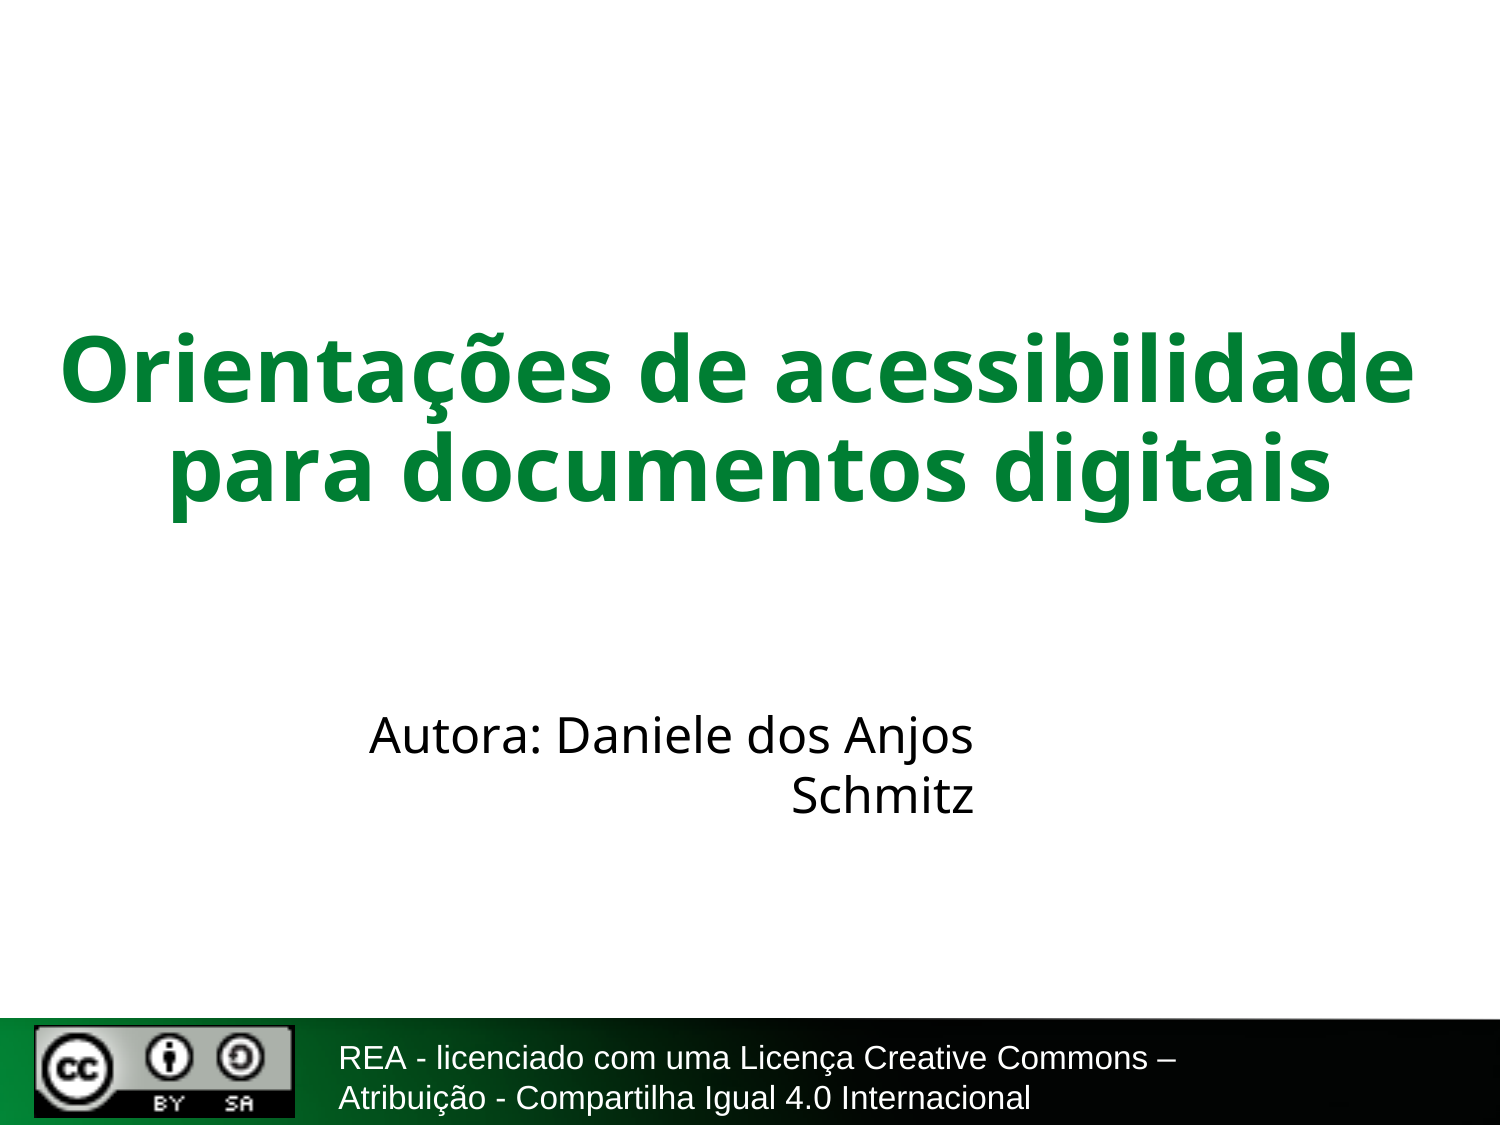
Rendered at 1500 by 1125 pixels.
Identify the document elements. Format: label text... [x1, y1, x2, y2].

title Orientações de acessibilidade para documentos digitais [0, 256, 1500, 588]
text_box REA - licenciado com uma Licença Creative Commons – Atribuição - Compartilha Igual 4.0 Internacional [323, 1028, 1474, 1123]
subtitle Autora: Daniele dos Anjos Schmitz [354, 695, 1170, 933]
picture [0, 1018, 1500, 1125]
